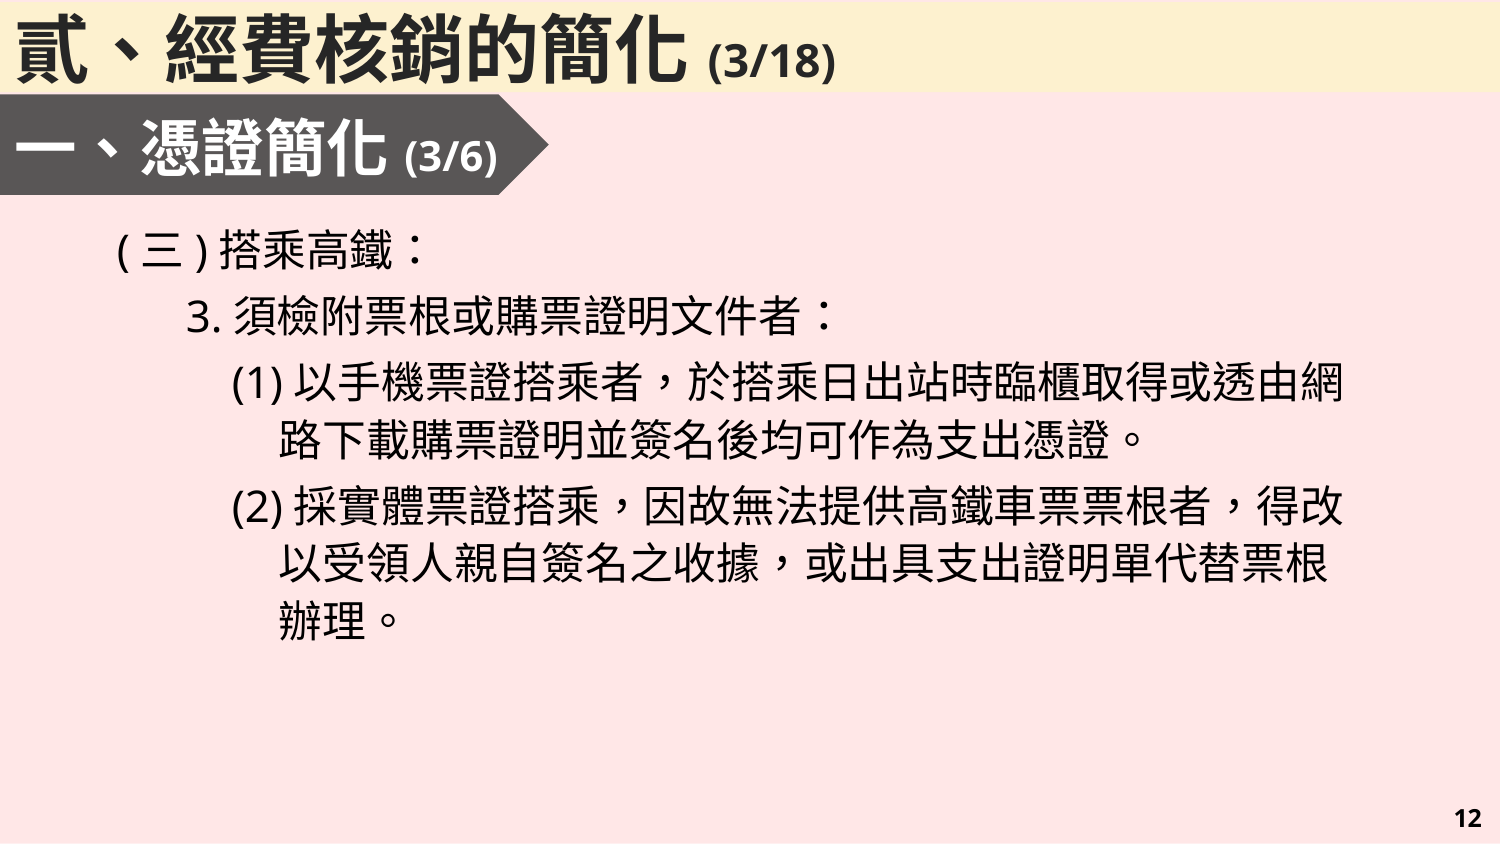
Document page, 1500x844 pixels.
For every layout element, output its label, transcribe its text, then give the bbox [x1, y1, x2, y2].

text_box [0, 93, 1500, 844]
slide_number <編號> [1137, 671, 1498, 844]
list (三)搭乘高鐵： 3.須檢附票根或購票證明文件者： (1)以手機票證搭乘者，於搭乘日出站時臨櫃取得或透由網路下載購票證明並簽名後均可作為支出憑證。 (2)採實體票證搭乘，因故無法提供高鐵車票票根者，得改以受領人親自簽名之收據，或出具支出證明單代替票根辦理。 [101, 210, 1369, 808]
text_box 一、憑證簡化(3/6) [0, 97, 529, 195]
text_box 貳、經費核銷的簡化(3/18) [0, 2, 1500, 93]
